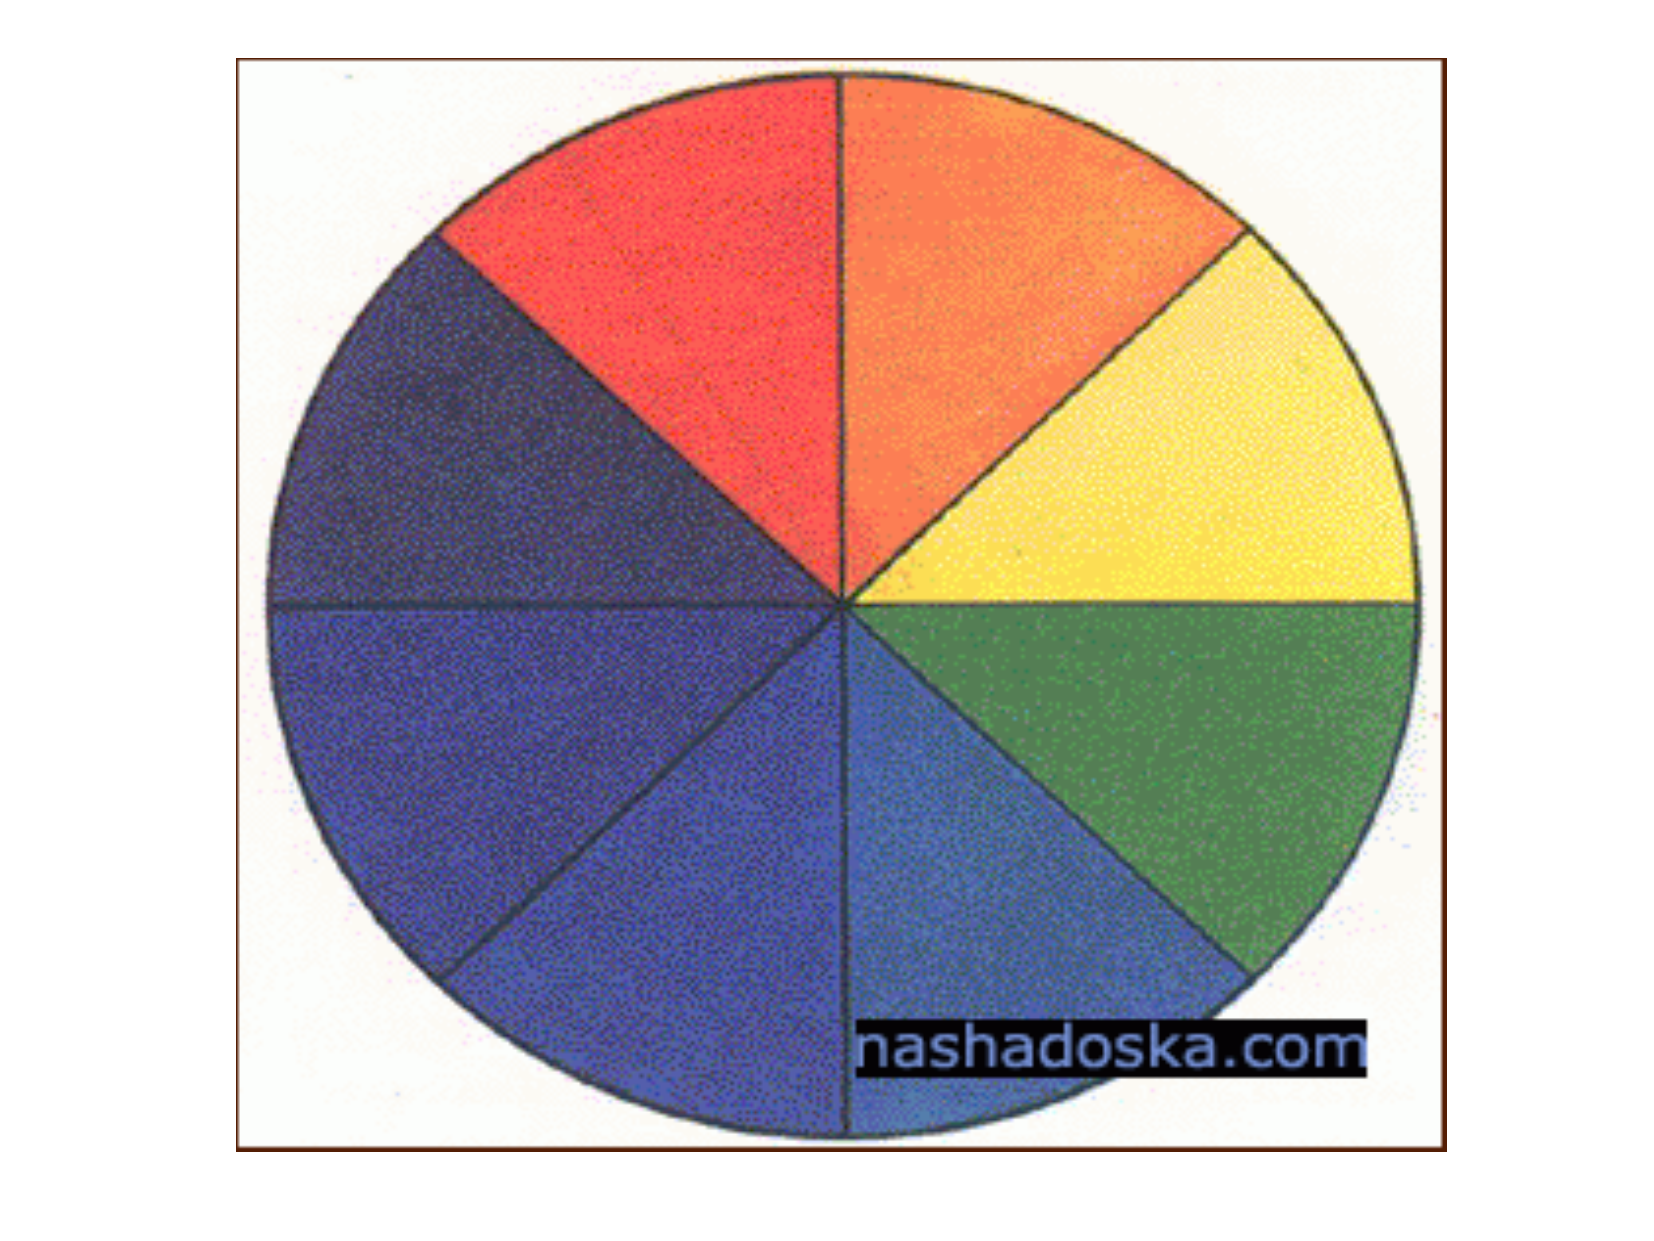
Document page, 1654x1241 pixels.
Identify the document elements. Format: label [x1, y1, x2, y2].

picture [236, 58, 1447, 1152]
